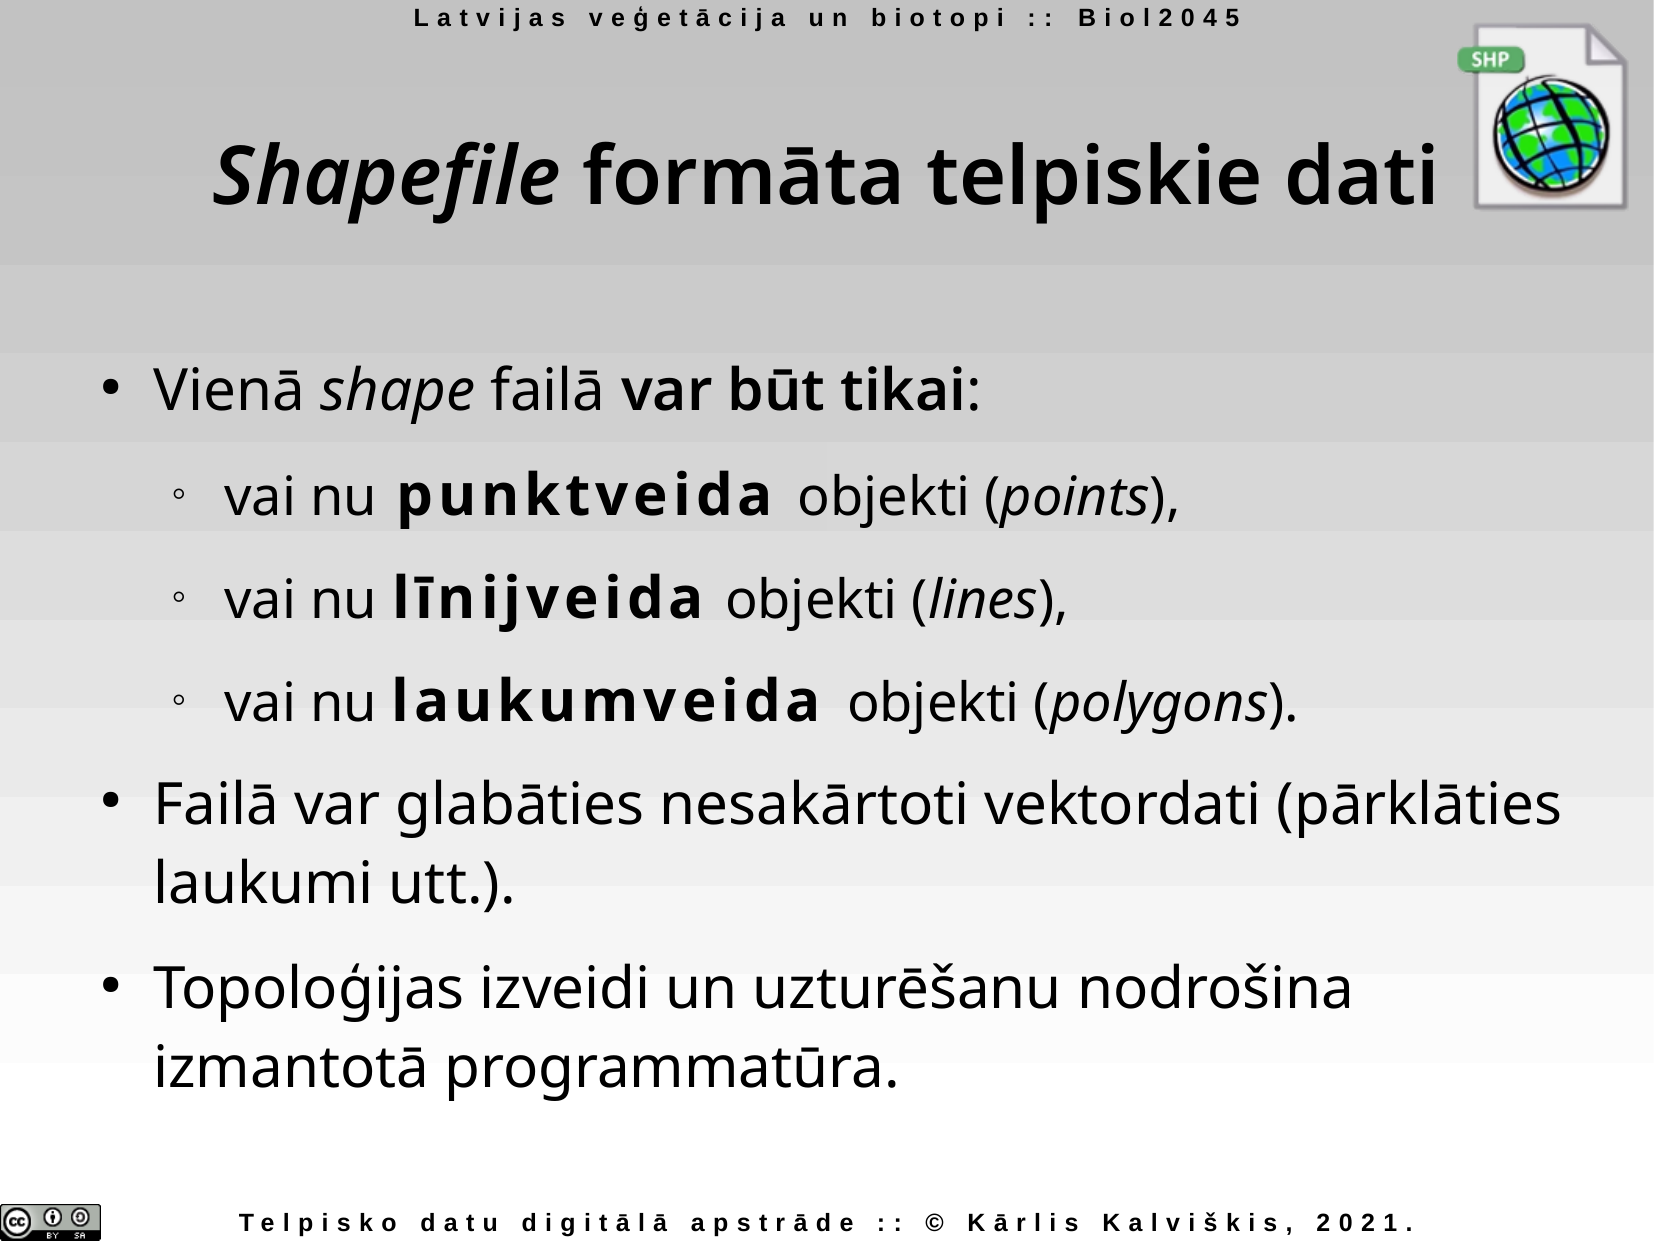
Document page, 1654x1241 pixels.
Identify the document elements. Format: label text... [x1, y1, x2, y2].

title Shapefile formāta telpiskie dati [29, 49, 1625, 296]
picture [0, 0, 1654, 1241]
list Vienā shape failā var būt tikai: vai nu punktveida objekti (points), vai nu līnijveida objekti (lines), vai nu laukumveida objekti (polygons). Failā var glabāties nesakārtoti vektordati (pārklāties laukumi utt.). Topoloģijas izveidi un uzturēšanu nodrošina izmantotā programmatūra. [82, 348, 1571, 1157]
